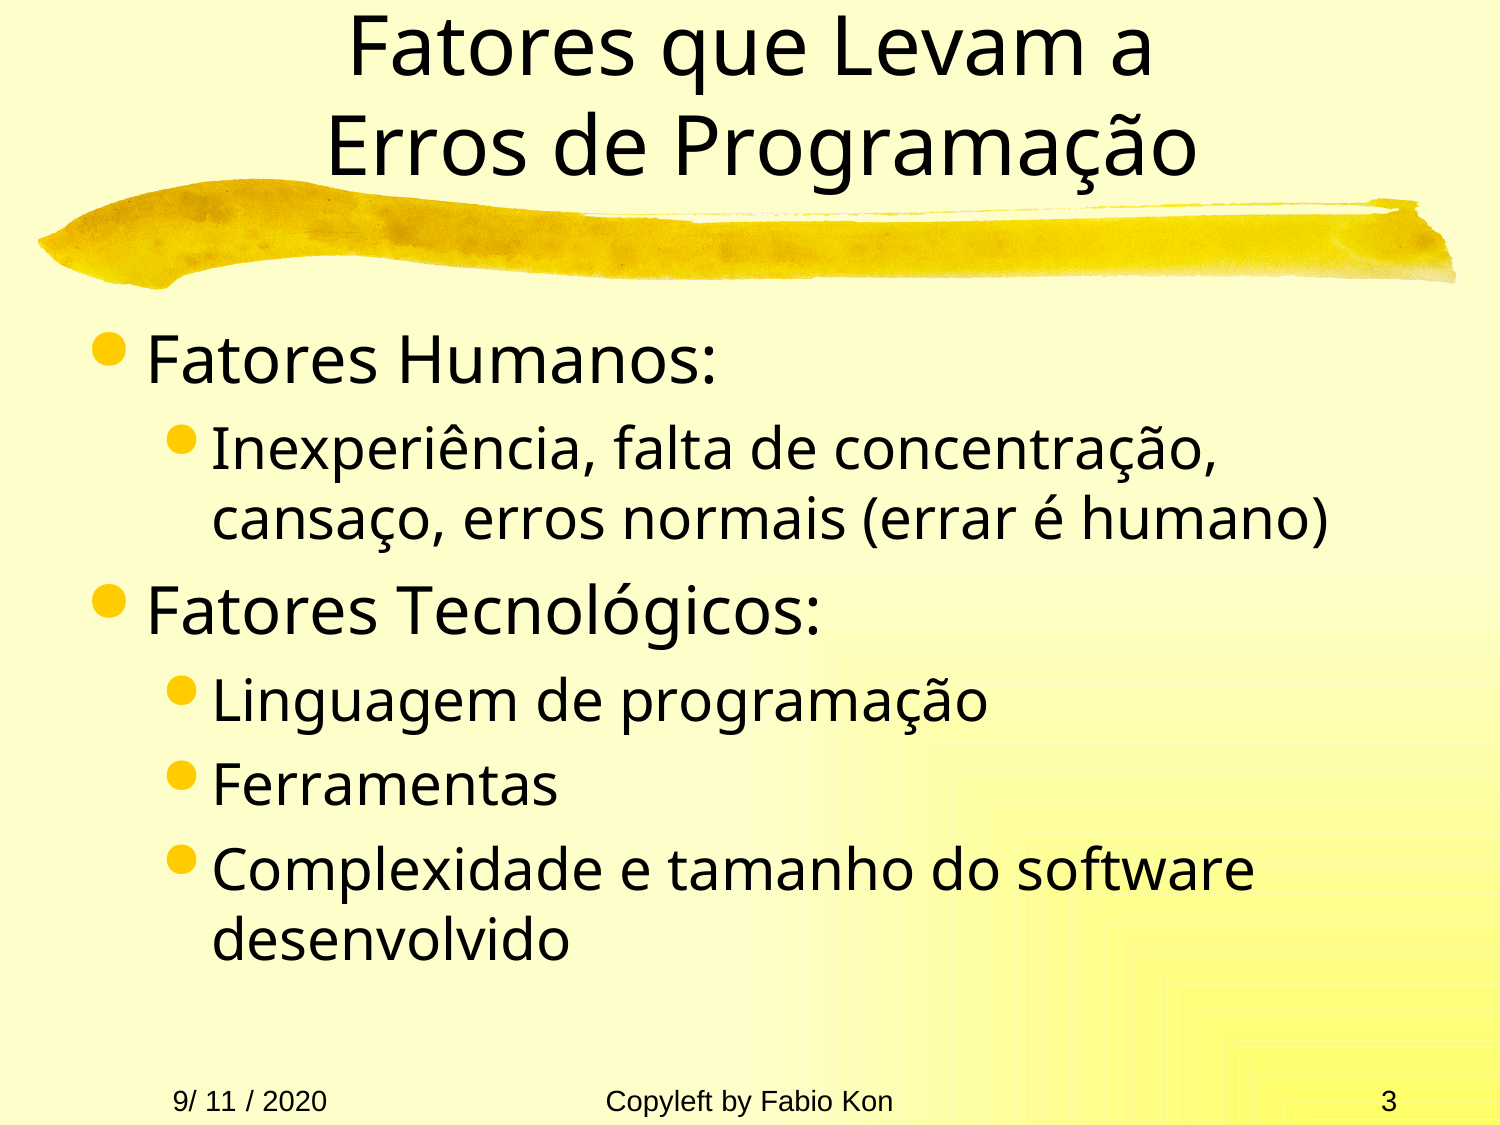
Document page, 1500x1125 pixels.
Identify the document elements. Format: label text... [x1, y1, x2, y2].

list Fatores Humanos: Inexperiência, falta de concentração, cansaço, erros normais (errar é humano) Fatores Tecnológicos: Linguagem de programação Ferramentas Complexidade e tamanho do software desenvolvido [74, 309, 1417, 994]
picture [24, 174, 1463, 297]
title Fatores que Levam a Erros de Programação [125, 0, 1401, 200]
